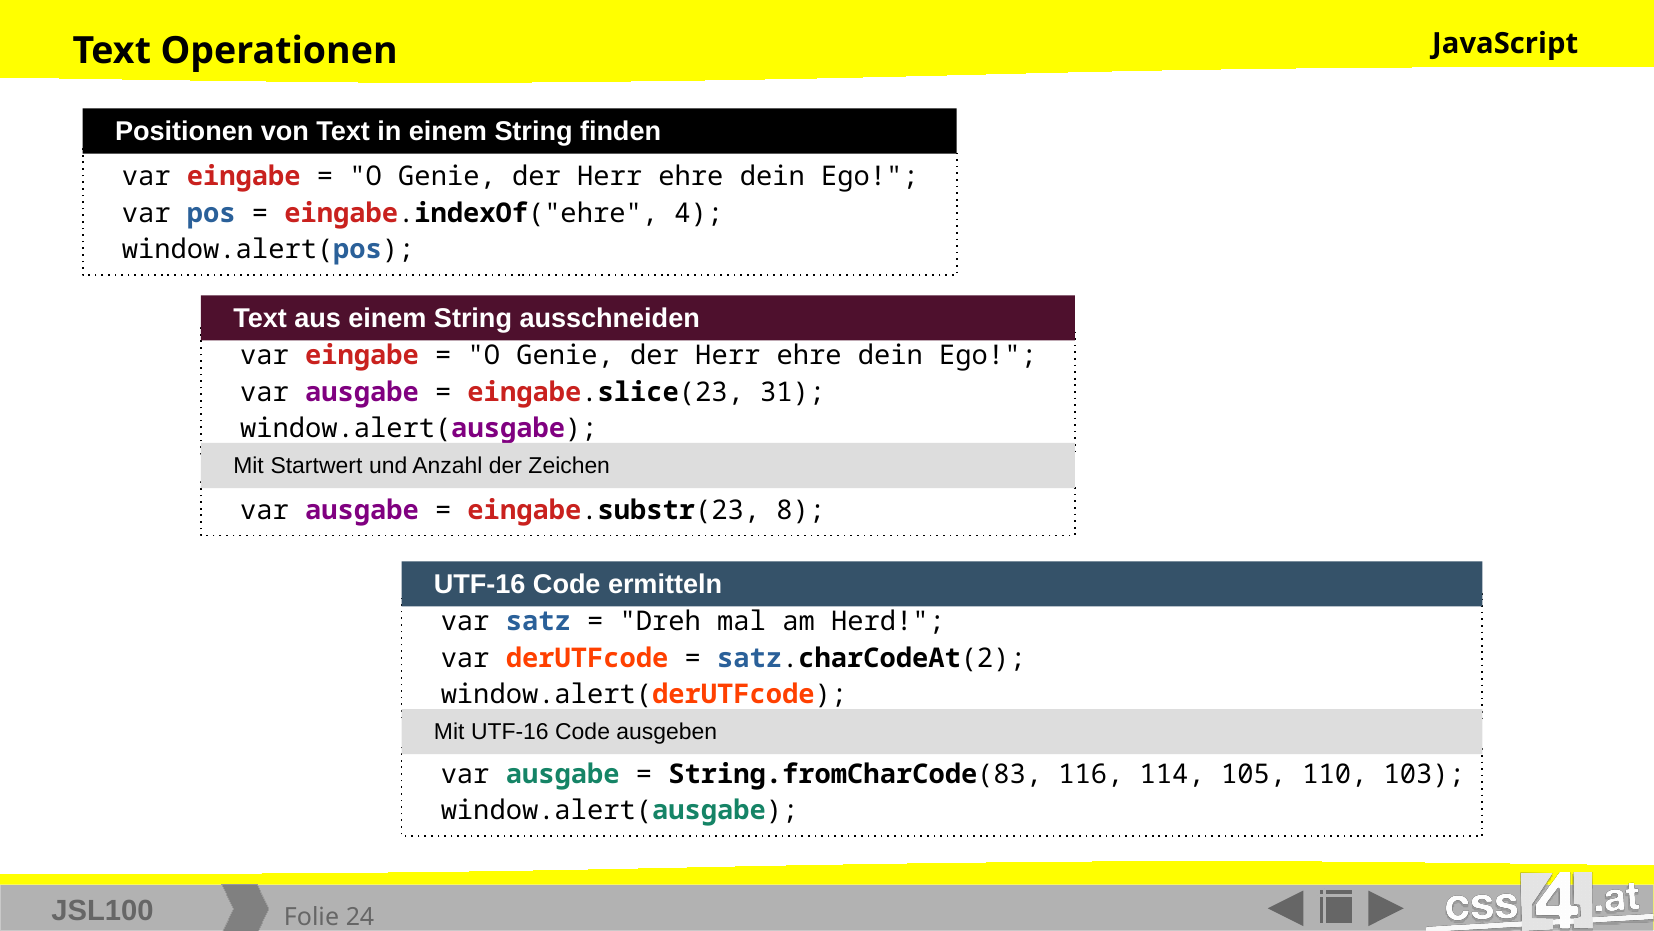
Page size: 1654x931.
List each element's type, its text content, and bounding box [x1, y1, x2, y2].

text_box Positionen von Text in einem String finden [82, 108, 957, 154]
text_box Text Operationen [57, 16, 469, 69]
picture [1426, 872, 1654, 931]
text_box JavaScript [1417, 15, 1607, 60]
text_box var satz = "Dreh mal am Herd!"; var derUTFcode = satz.charCodeAt(2); window.alert(derUTFcode); [401, 607, 1483, 709]
text_box Mit UTF-16 Code ausgeben [401, 709, 1483, 755]
text_box Text aus einem String ausschneiden [200, 295, 1075, 341]
text_box var ausgabe = String.fromCharCode(83, 116, 114, 105, 110, 103); window.alert(ausgabe); [401, 755, 1483, 833]
text_box var eingabe = "O Genie, der Herr ehre dein Ego!"; var pos = eingabe.indexOf("ehre", 4); window.alert(pos); [82, 154, 957, 272]
text_box [0, 861, 1654, 931]
text_box [0, 0, 1654, 83]
text_box UTF-16 Code ermitteln [401, 561, 1483, 607]
text_box var eingabe = "O Genie, der Herr ehre dein Ego!"; var ausgabe = eingabe.slice(23, 31); window.alert(ausgabe); [200, 341, 1075, 442]
text_box JSL100 [36, 886, 209, 931]
text_box Mit Startwert und Anzahl der Zeichen [200, 442, 1075, 489]
text_box Folie <Foliennummer> [269, 891, 542, 931]
text_box var ausgabe = eingabe.substr(23, 8); [200, 489, 1075, 532]
